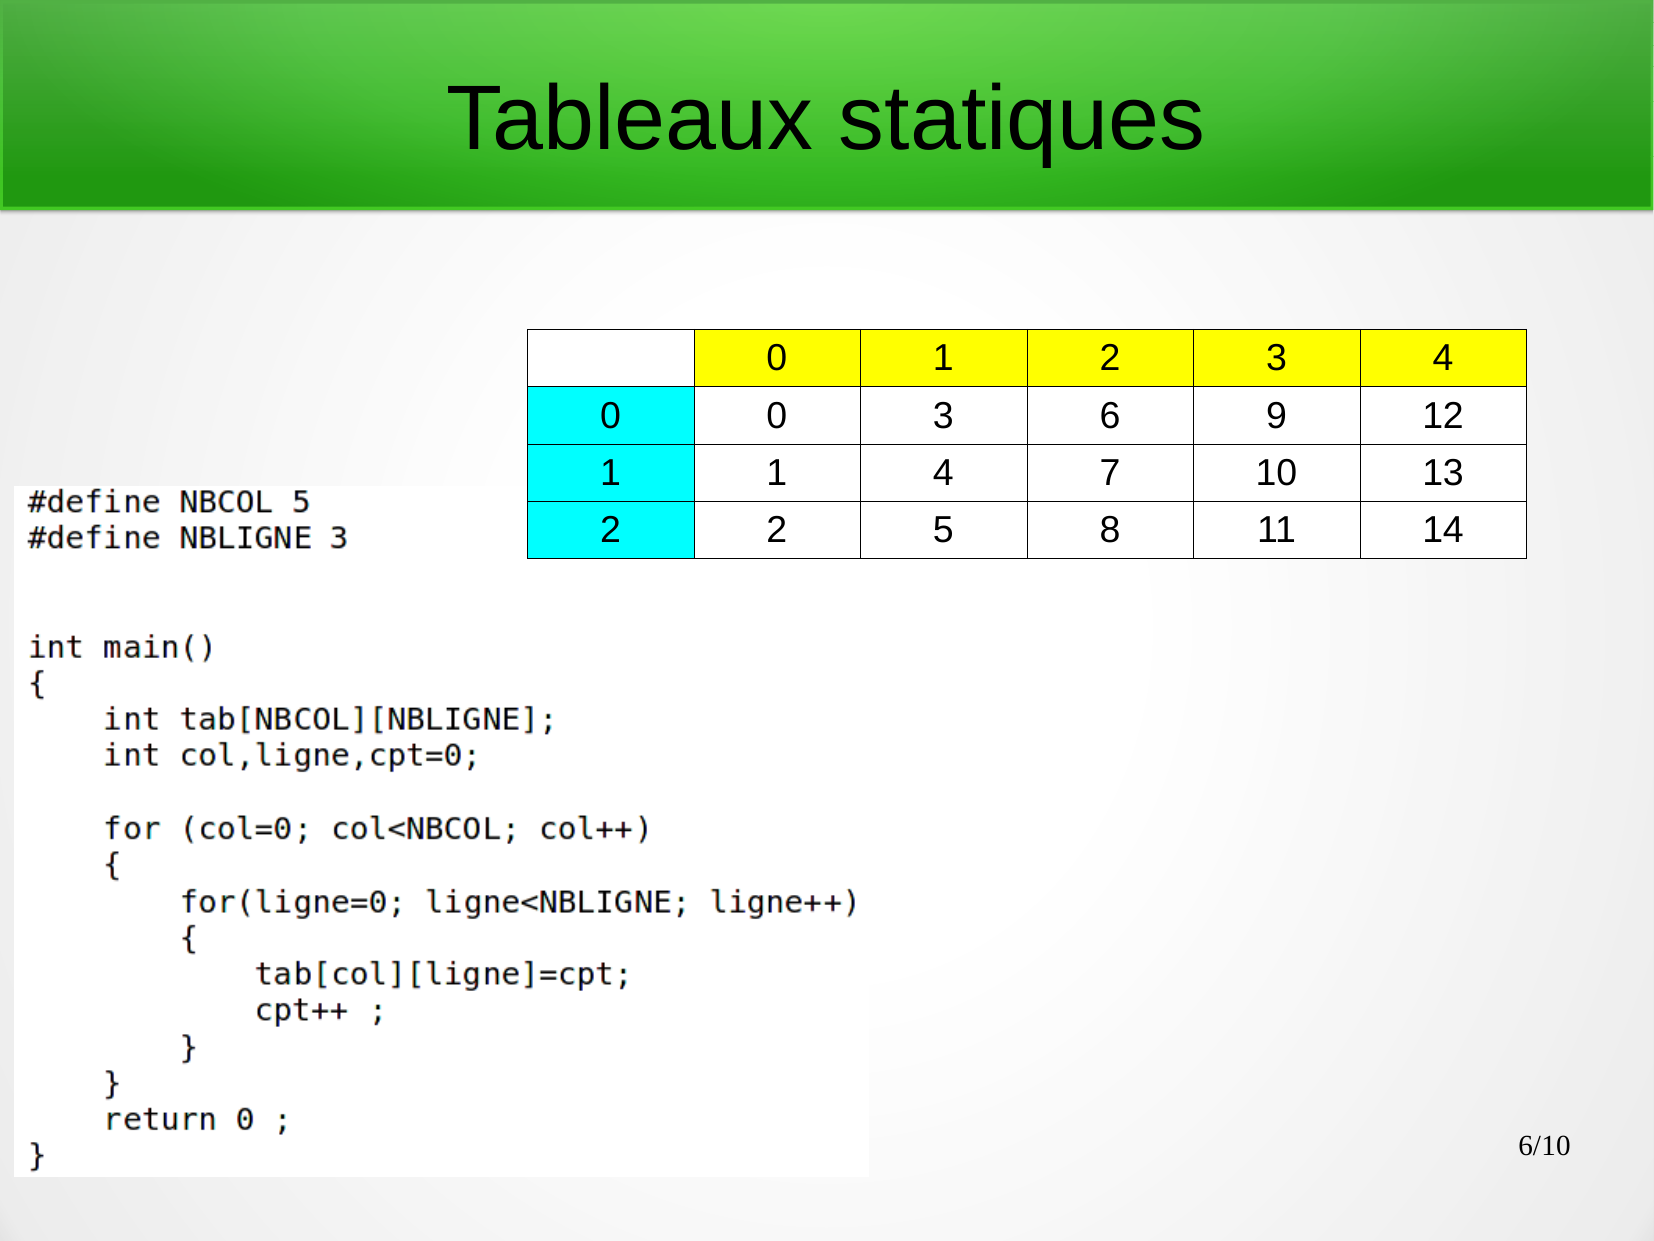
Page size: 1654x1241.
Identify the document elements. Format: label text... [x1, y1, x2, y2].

table_cell 2 [695, 502, 860, 558]
table_cell 10 [1194, 445, 1360, 501]
title Tableaux statiques [82, 47, 1571, 189]
table_cell 0 [528, 387, 694, 444]
table_cell 2 [528, 502, 694, 558]
table_cell 9 [1194, 387, 1360, 444]
table_header [528, 330, 694, 386]
table_header 4 [1361, 330, 1526, 386]
table_cell 11 [1194, 502, 1360, 558]
table_cell 5 [861, 502, 1027, 558]
table_cell 1 [695, 445, 860, 501]
table_cell 12 [1361, 387, 1526, 444]
table_header 1 [861, 330, 1027, 386]
table_cell 1 [528, 445, 694, 501]
table_cell 8 [1028, 502, 1193, 558]
table_header 3 [1194, 330, 1360, 386]
table_cell 7 [1028, 445, 1193, 501]
picture [14, 486, 869, 1177]
table_header 0 [695, 330, 860, 386]
table_cell 13 [1361, 445, 1526, 501]
table_cell 3 [861, 387, 1027, 444]
table_header 2 [1028, 330, 1193, 386]
table_cell 0 [695, 387, 860, 444]
table_cell 4 [861, 445, 1027, 501]
table_cell 14 [1361, 502, 1526, 558]
table_cell 6 [1028, 387, 1193, 444]
